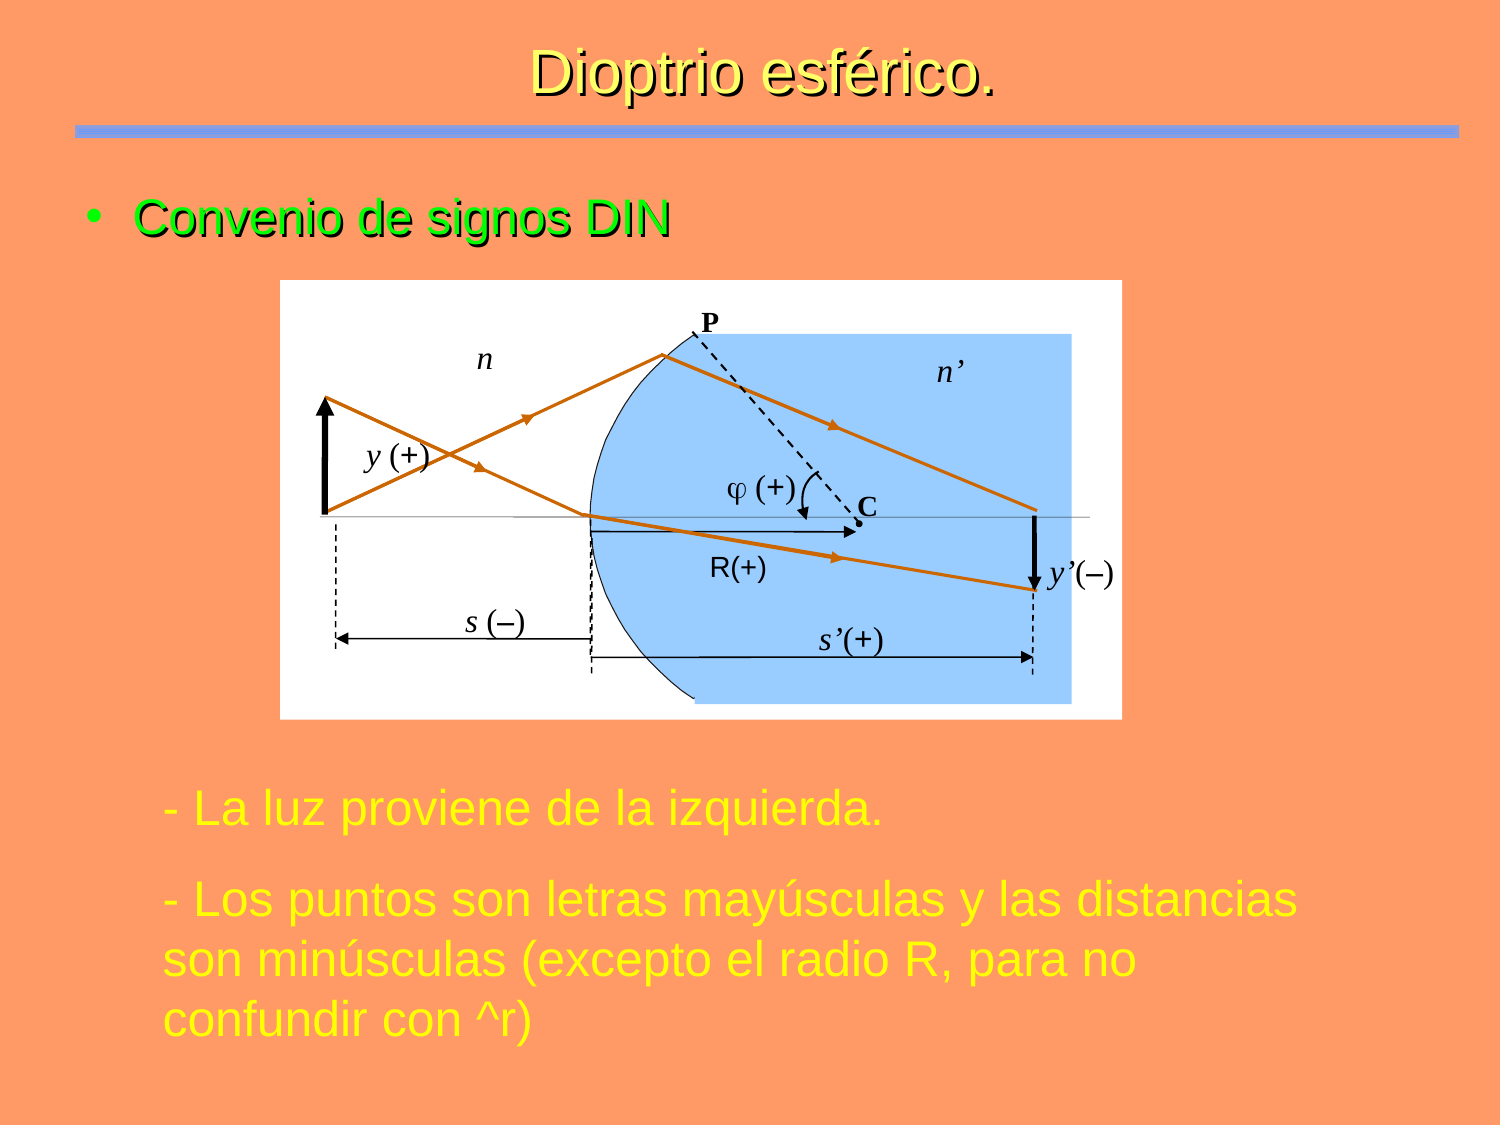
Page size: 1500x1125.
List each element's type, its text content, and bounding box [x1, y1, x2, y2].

text_box P [686, 295, 733, 346]
text_box s (–) [457, 598, 533, 639]
text_box y (+) [354, 432, 442, 473]
text_box n [467, 336, 503, 377]
text_box Convenio de signos DIN [70, 177, 768, 296]
text_box R(+) [751, 540, 798, 548]
text_box s’(+) [815, 617, 889, 658]
text_box Dioptrio esférico. [50, 23, 1476, 114]
text_box R(+) [679, 540, 798, 591]
text_box C [849, 487, 887, 523]
text_box [280, 280, 1123, 720]
text_box n’ [926, 349, 975, 390]
text_box - La luz proviene de la izquierda. - Los puntos son letras mayúsculas y las distancias son minúsculas (excepto el radio R, para no confundir con ^r) [147, 767, 1329, 1125]
text_box [75, 125, 1460, 138]
text_box y’(–) [1041, 550, 1122, 591]
text_box  (+) [723, 464, 800, 505]
